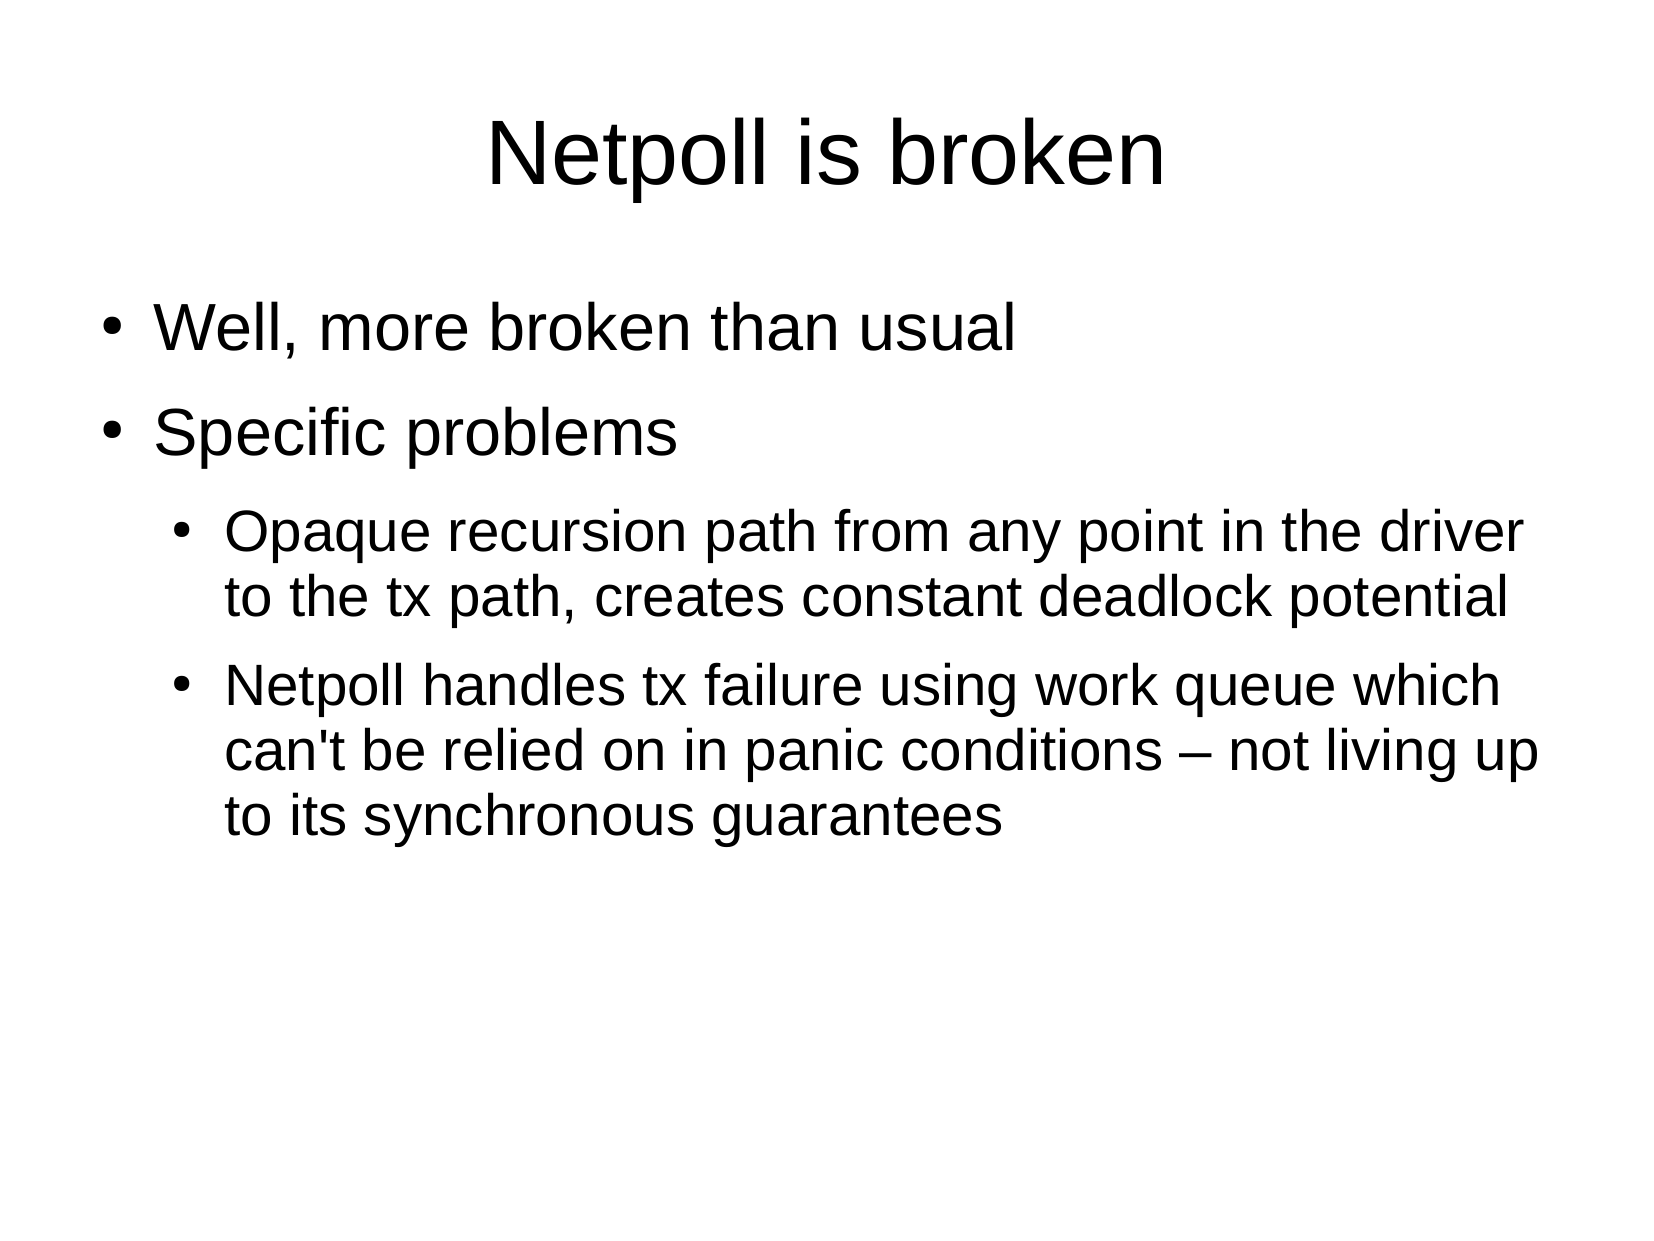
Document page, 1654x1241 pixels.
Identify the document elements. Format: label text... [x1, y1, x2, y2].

title Netpoll is broken [82, 49, 1571, 257]
list Well, more broken than usual Specific problems Opaque recursion path from any point in the driver to the tx path, creates constant deadlock potential Netpoll handles tx failure using work queue which can't be relied on in panic conditions – not living up to its synchronous guarantees [82, 290, 1571, 1094]
